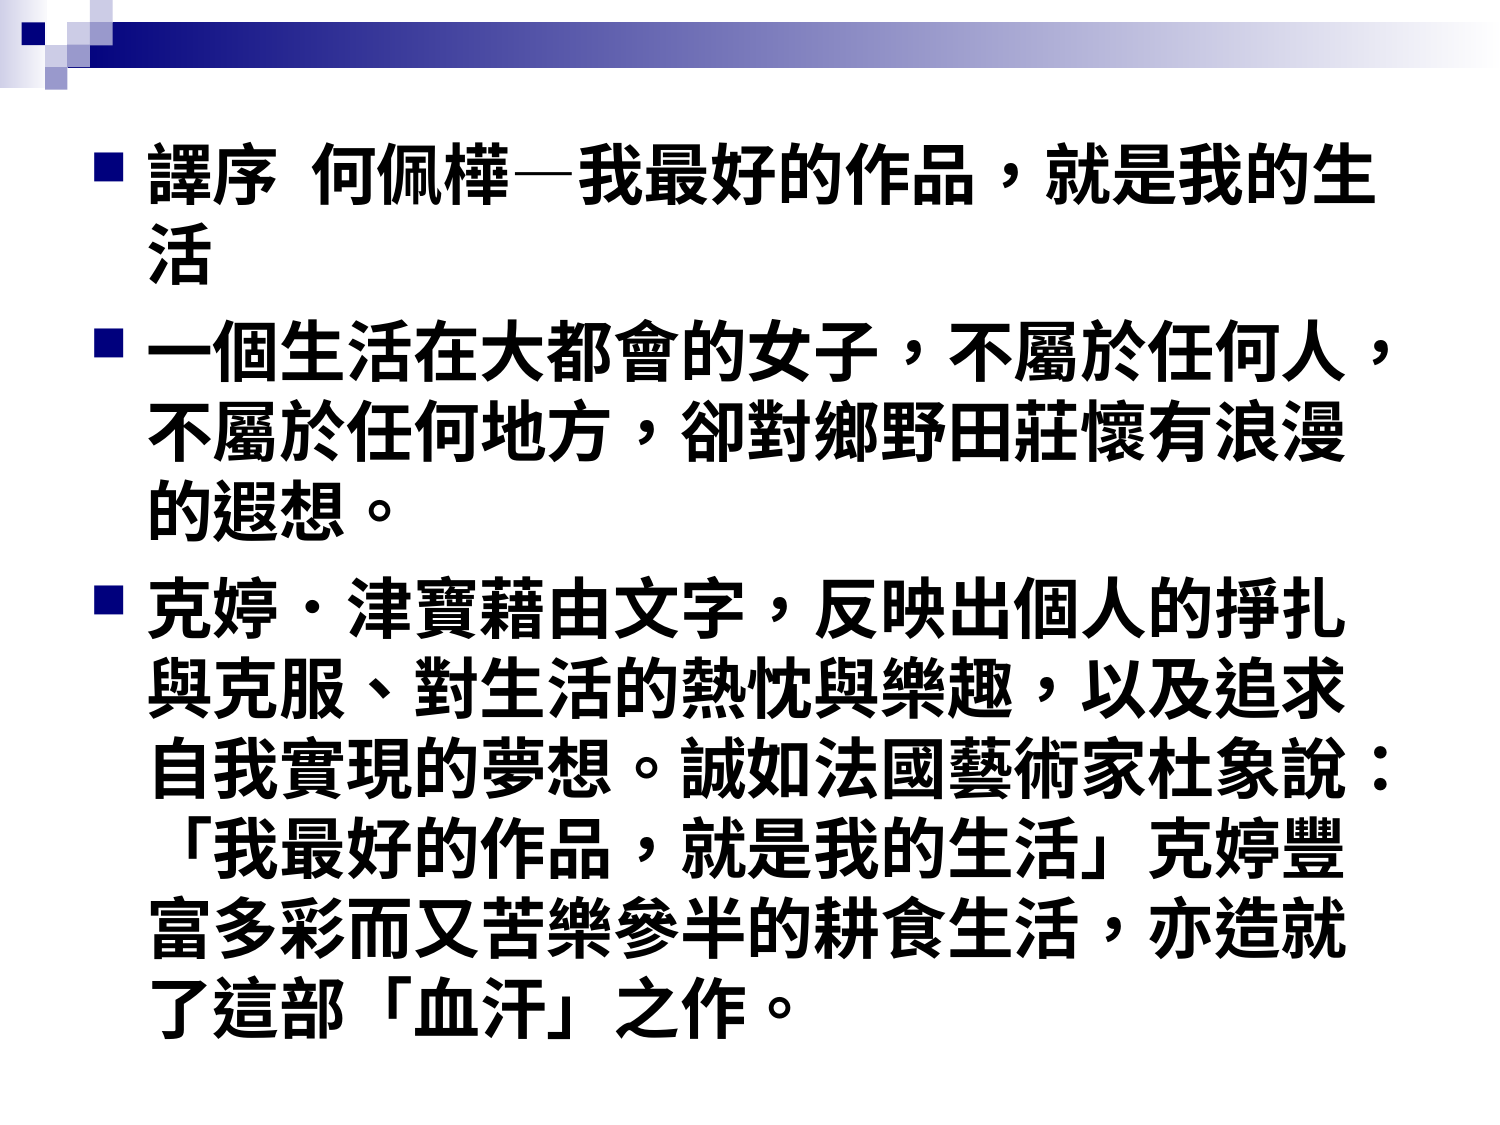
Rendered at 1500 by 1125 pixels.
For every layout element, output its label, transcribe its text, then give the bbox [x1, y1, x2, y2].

list 譯序 何佩樺—我最好的作品，就是我的生活 一個生活在大都會的女子，不屬於任何人，不屬於任何地方，卻對鄉野田莊懷有浪漫的遐想。 克婷．津寶藉由文字，反映出個人的掙扎與克服、對生活的熱忱與樂趣，以及追求自我實現的夢想。誠如法國藝術家杜象說：「我最好的作品，就是我的生活」克婷豐富多彩而又苦樂參半的耕食生活，亦造就了這部「血汗」之作。 [75, 125, 1426, 1083]
